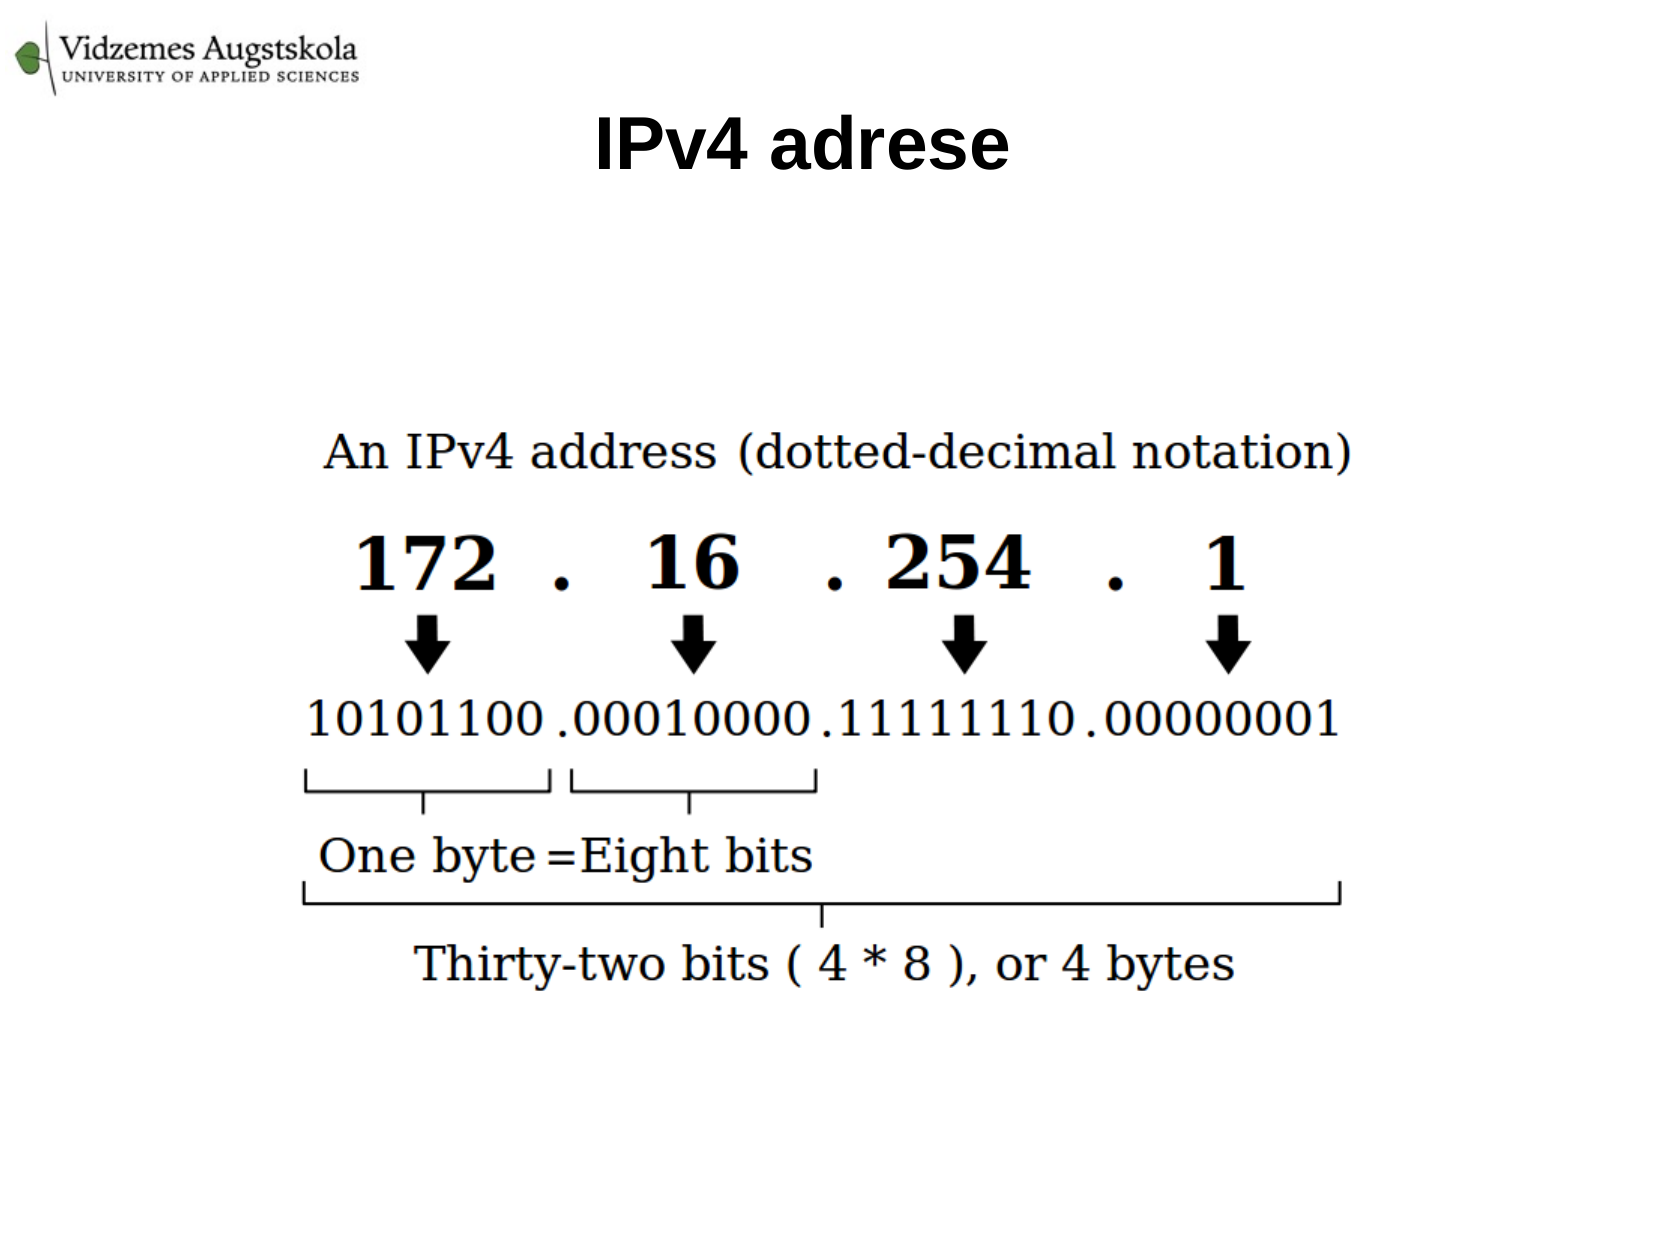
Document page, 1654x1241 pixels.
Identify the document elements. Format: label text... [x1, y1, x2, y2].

title IPv4 adrese [94, 103, 1512, 188]
picture [5, 2, 368, 113]
picture [291, 407, 1366, 1003]
